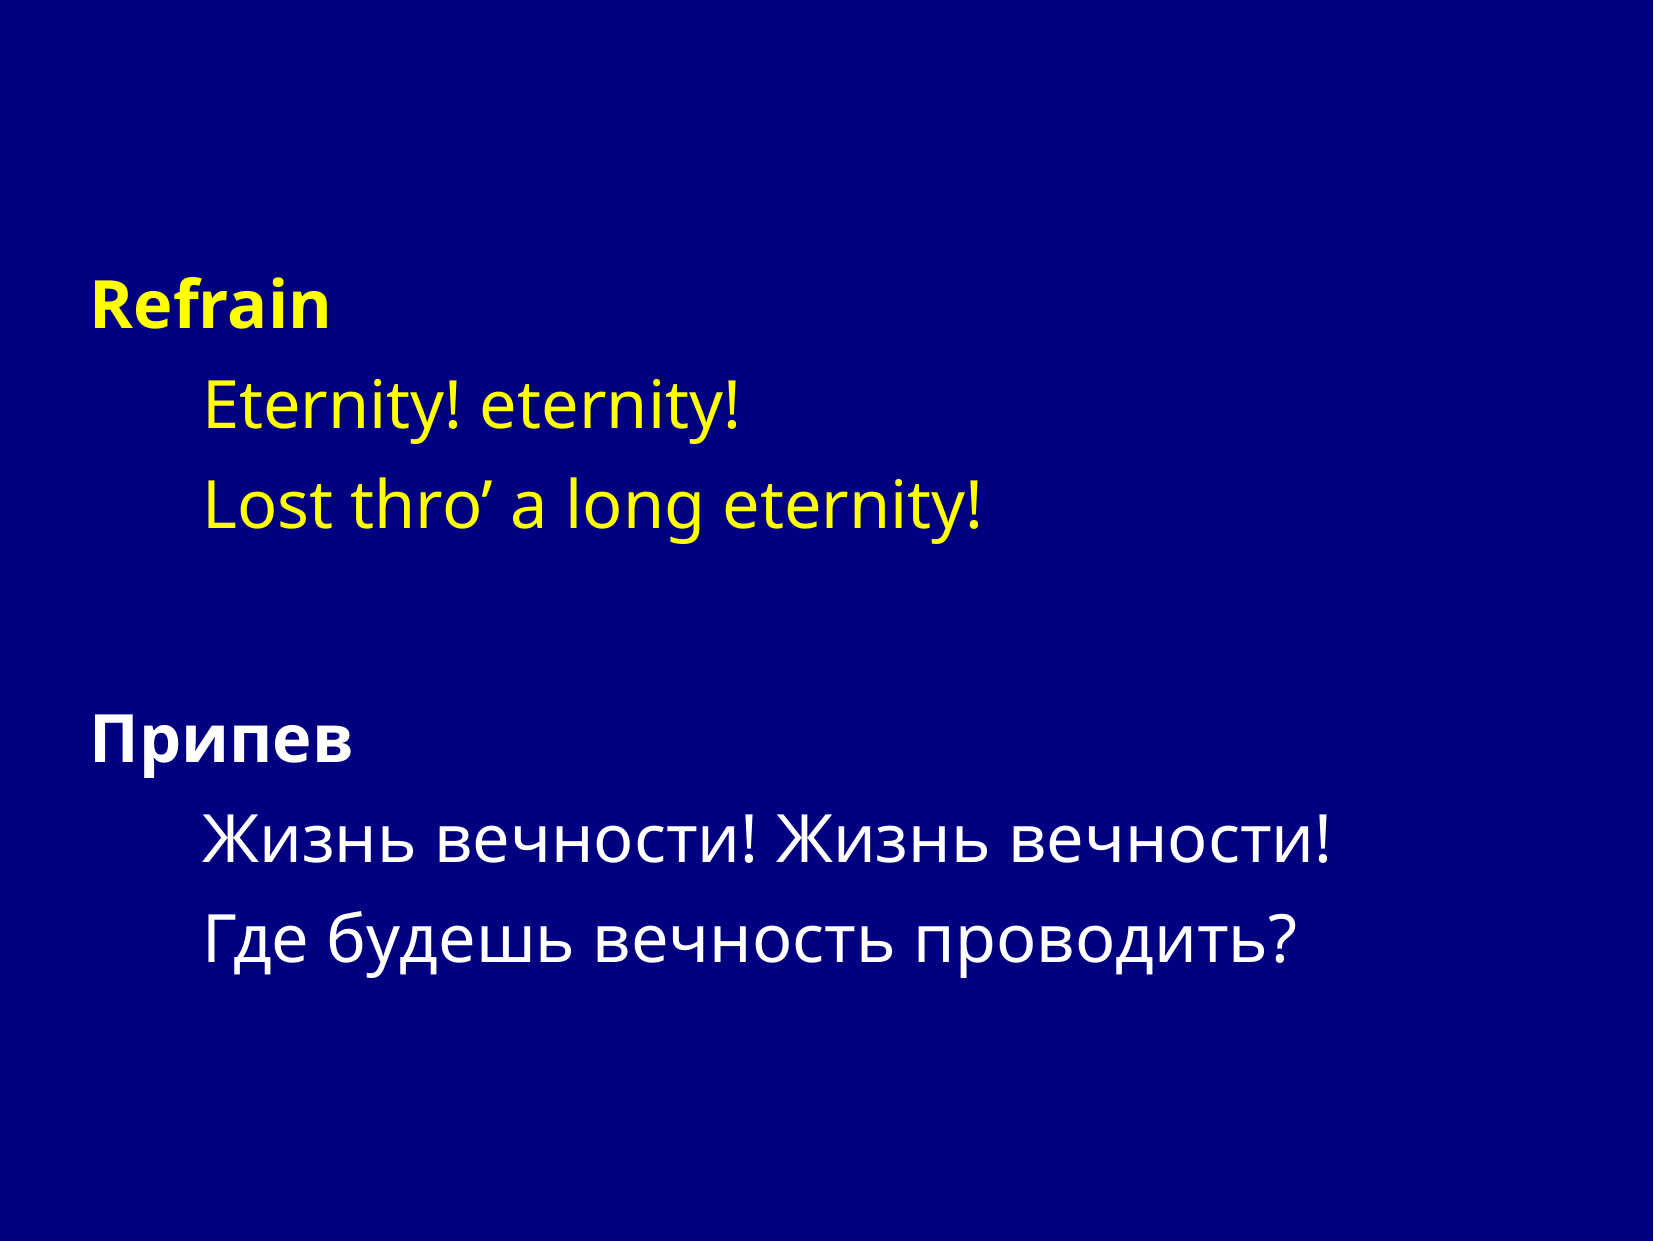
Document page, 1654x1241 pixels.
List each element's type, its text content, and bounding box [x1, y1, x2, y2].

text_box Refrain Eternity! eternity! Lost thro’ a long eternity! [75, 150, 1576, 638]
text_box Припев Жизнь вечности! Жизнь вечности! Где будешь вечность проводить? [75, 675, 1576, 1163]
